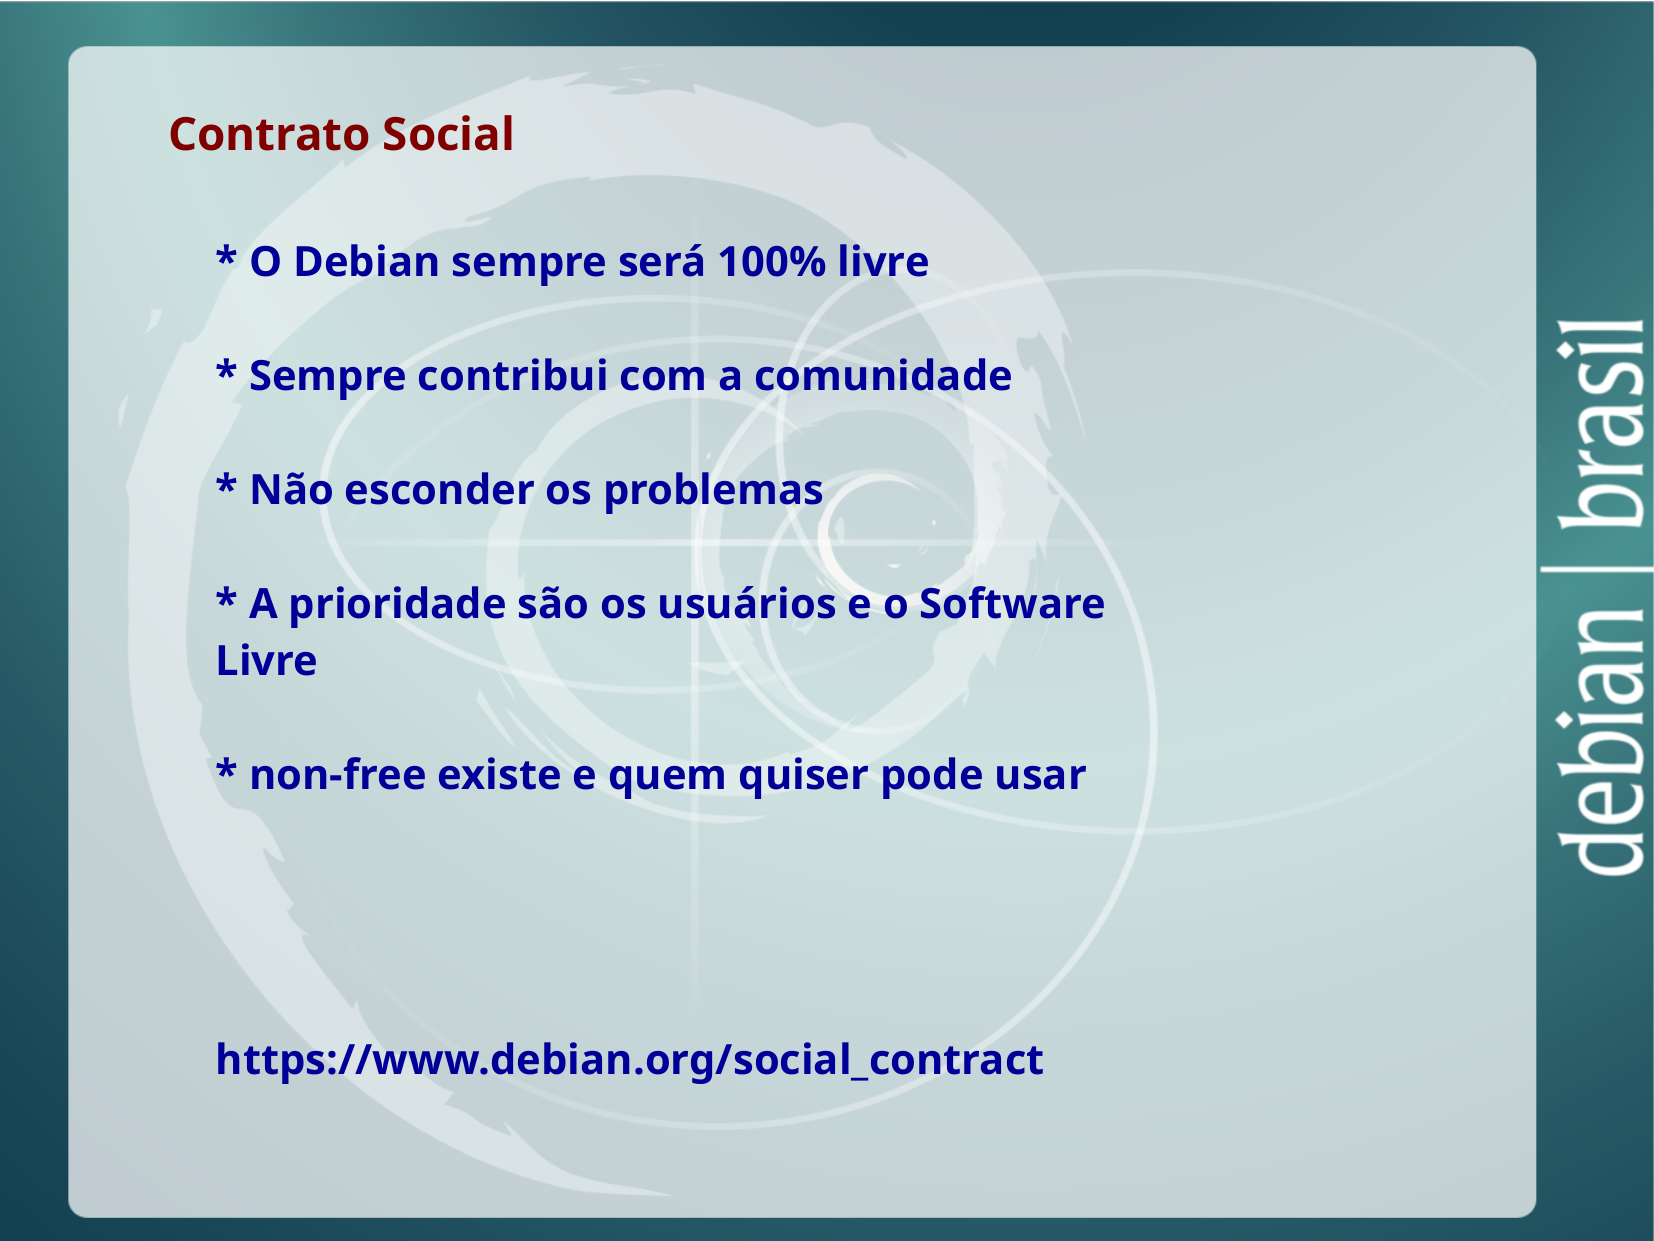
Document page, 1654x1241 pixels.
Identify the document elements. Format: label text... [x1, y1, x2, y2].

picture [0, 0, 1654, 1241]
text_box * O Debian sempre será 100% livre * Sempre contribui com a comunidade * Não esconder os problemas * A prioridade são os usuários e o Software Livre * non-free existe e quem quiser pode usar https://www.debian.org/social_contract [200, 224, 1205, 1079]
text_box Contrato Social [153, 94, 560, 172]
